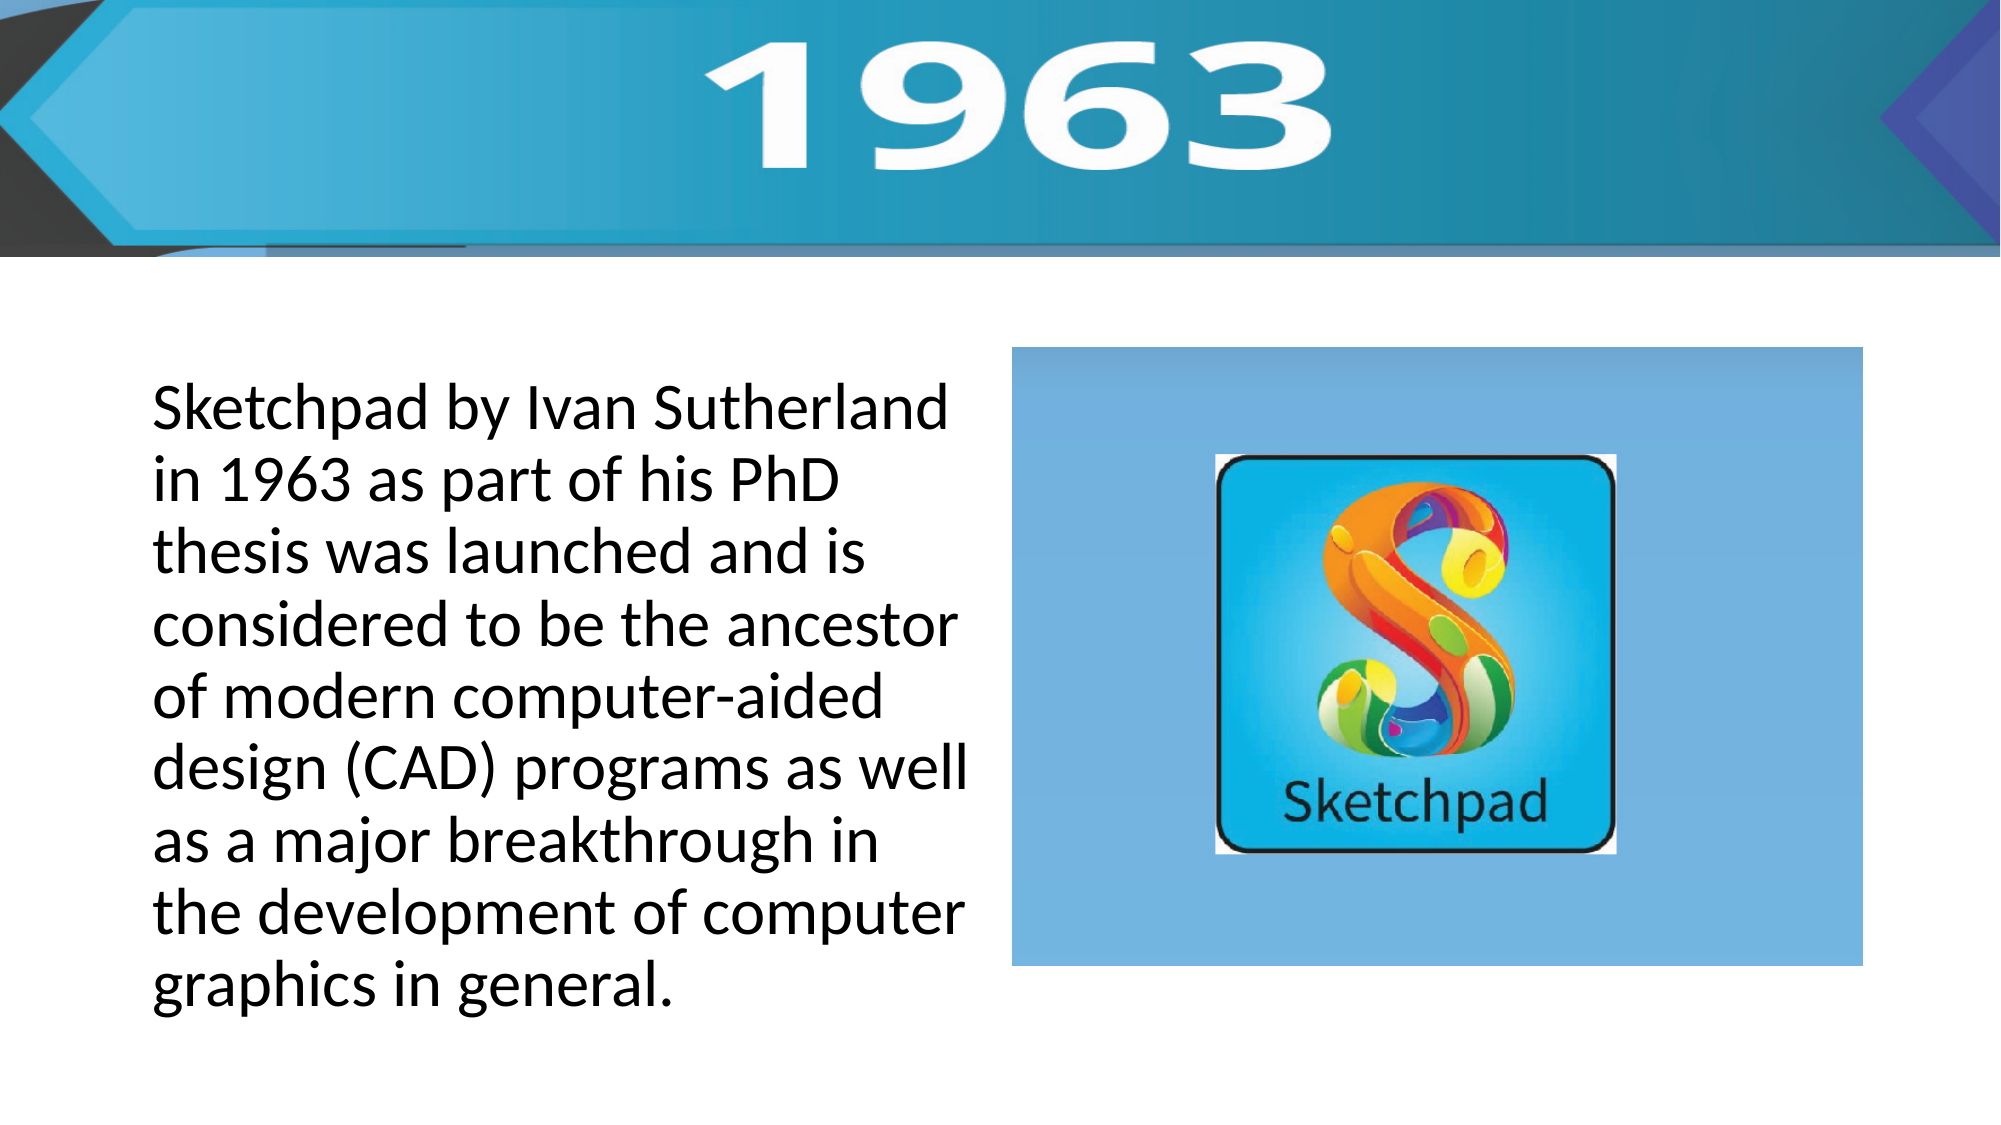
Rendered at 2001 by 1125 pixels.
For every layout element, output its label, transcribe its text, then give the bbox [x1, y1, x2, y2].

picture [0, 0, 2000, 257]
list Sketchpad by Ivan Sutherland in 1963 as part of his PhD thesis was launched and is considered to be the ancestor of modern computer-aided design (CAD) programs as well as a major breakthrough in the development of computer graphics in general. [137, 364, 988, 1079]
picture [1012, 347, 1863, 966]
